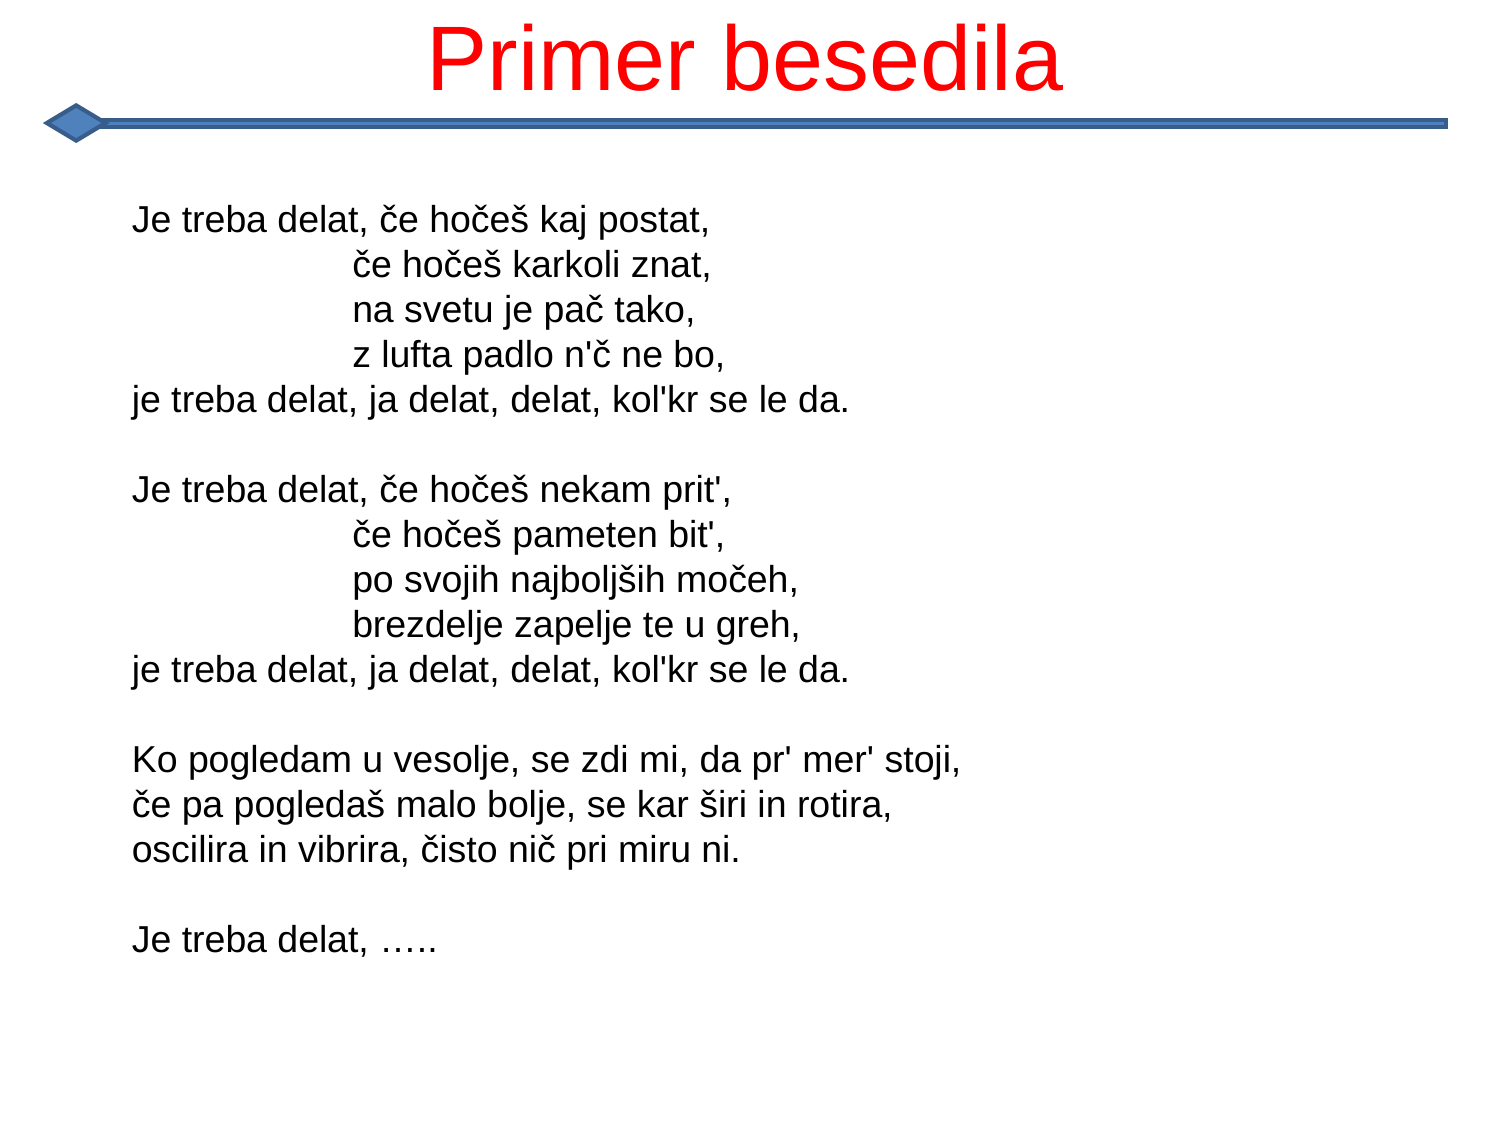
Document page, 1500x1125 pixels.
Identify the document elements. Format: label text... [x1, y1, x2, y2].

title Primer besedila [70, 0, 1421, 117]
text_box Je treba delat, če hočeš kaj postat, če hočeš karkoli znat, na svetu je pač tako, z lufta padlo n'č ne bo, je treba delat, ja delat, delat, kol'kr se le da. Je treba delat, če hočeš nekam prit', če hočeš pameten bit', po svojih najboljših močeh, brezdelje zapelje te u greh, je treba delat, ja delat, delat, kol'kr se le da. Ko pogledam u vesolje, se zdi mi, da pr' mer' stoji, če pa pogledaš malo bolje, se kar širi in rotira, oscilira in vibrira, čisto nič pri miru ni. Je treba delat, ….. [117, 187, 1407, 968]
